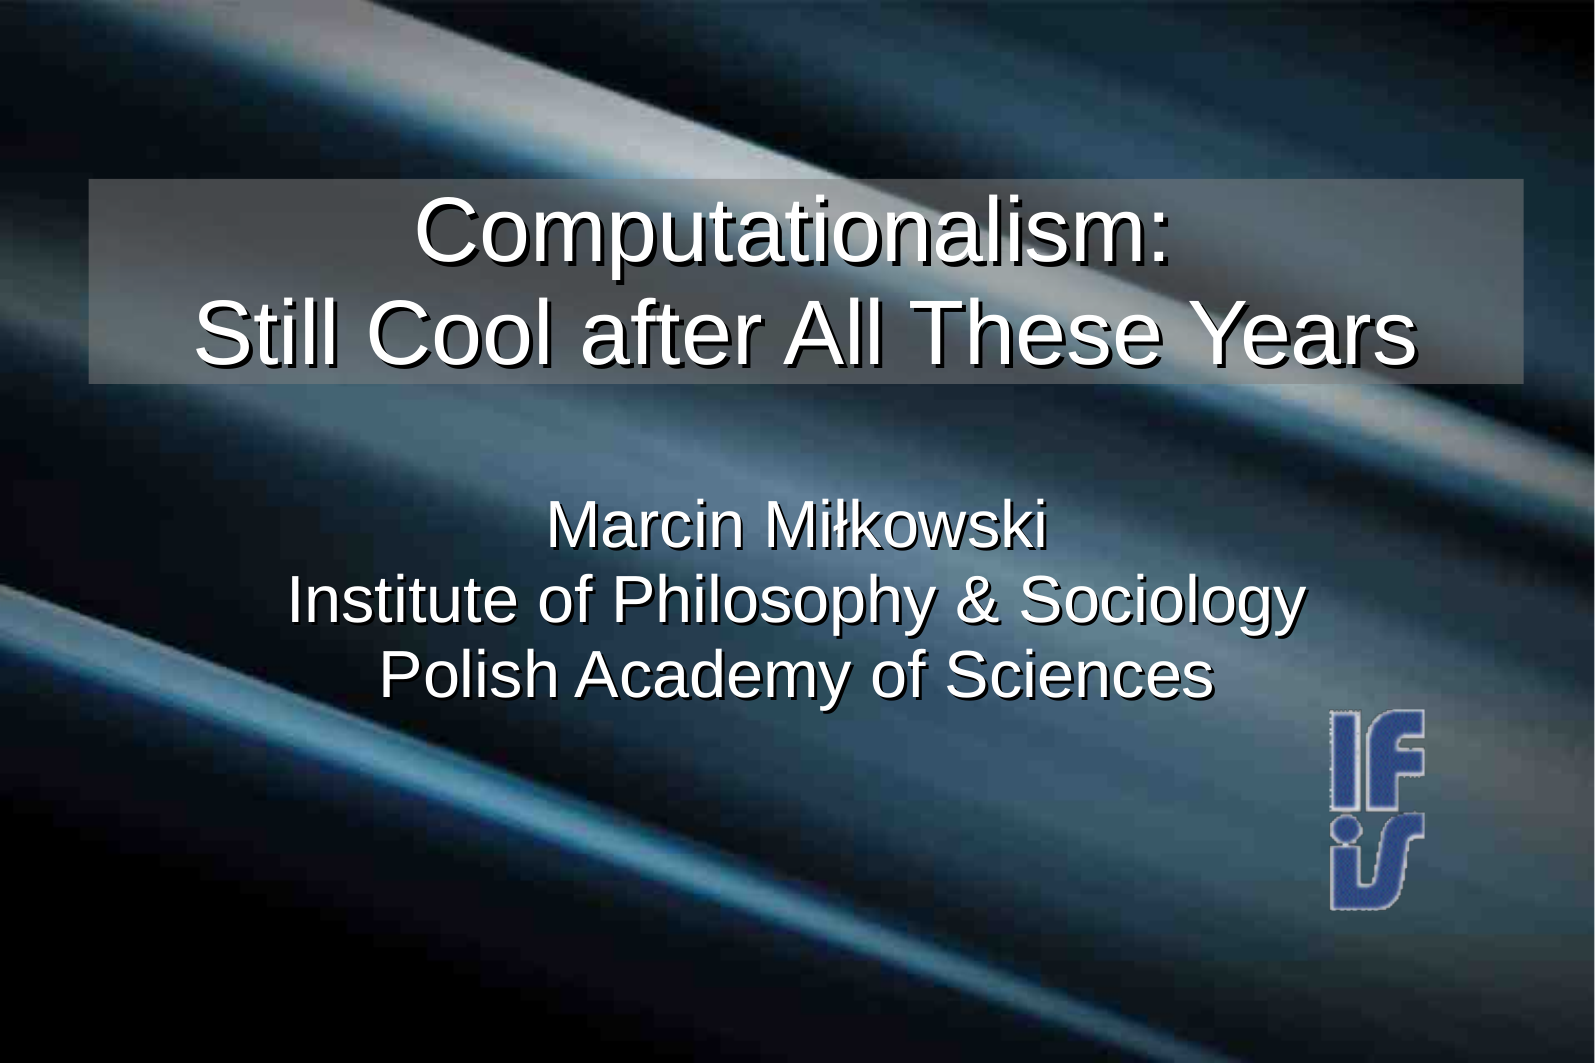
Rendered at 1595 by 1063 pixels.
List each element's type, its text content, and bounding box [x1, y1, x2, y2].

title Computationalism: Still Cool after All These Years [88, 178, 1524, 384]
subtitle Marcin Miłkowski Institute of Philosophy & Sociology Polish Academy of Sciences [79, 248, 1515, 951]
picture [0, 0, 1595, 1063]
